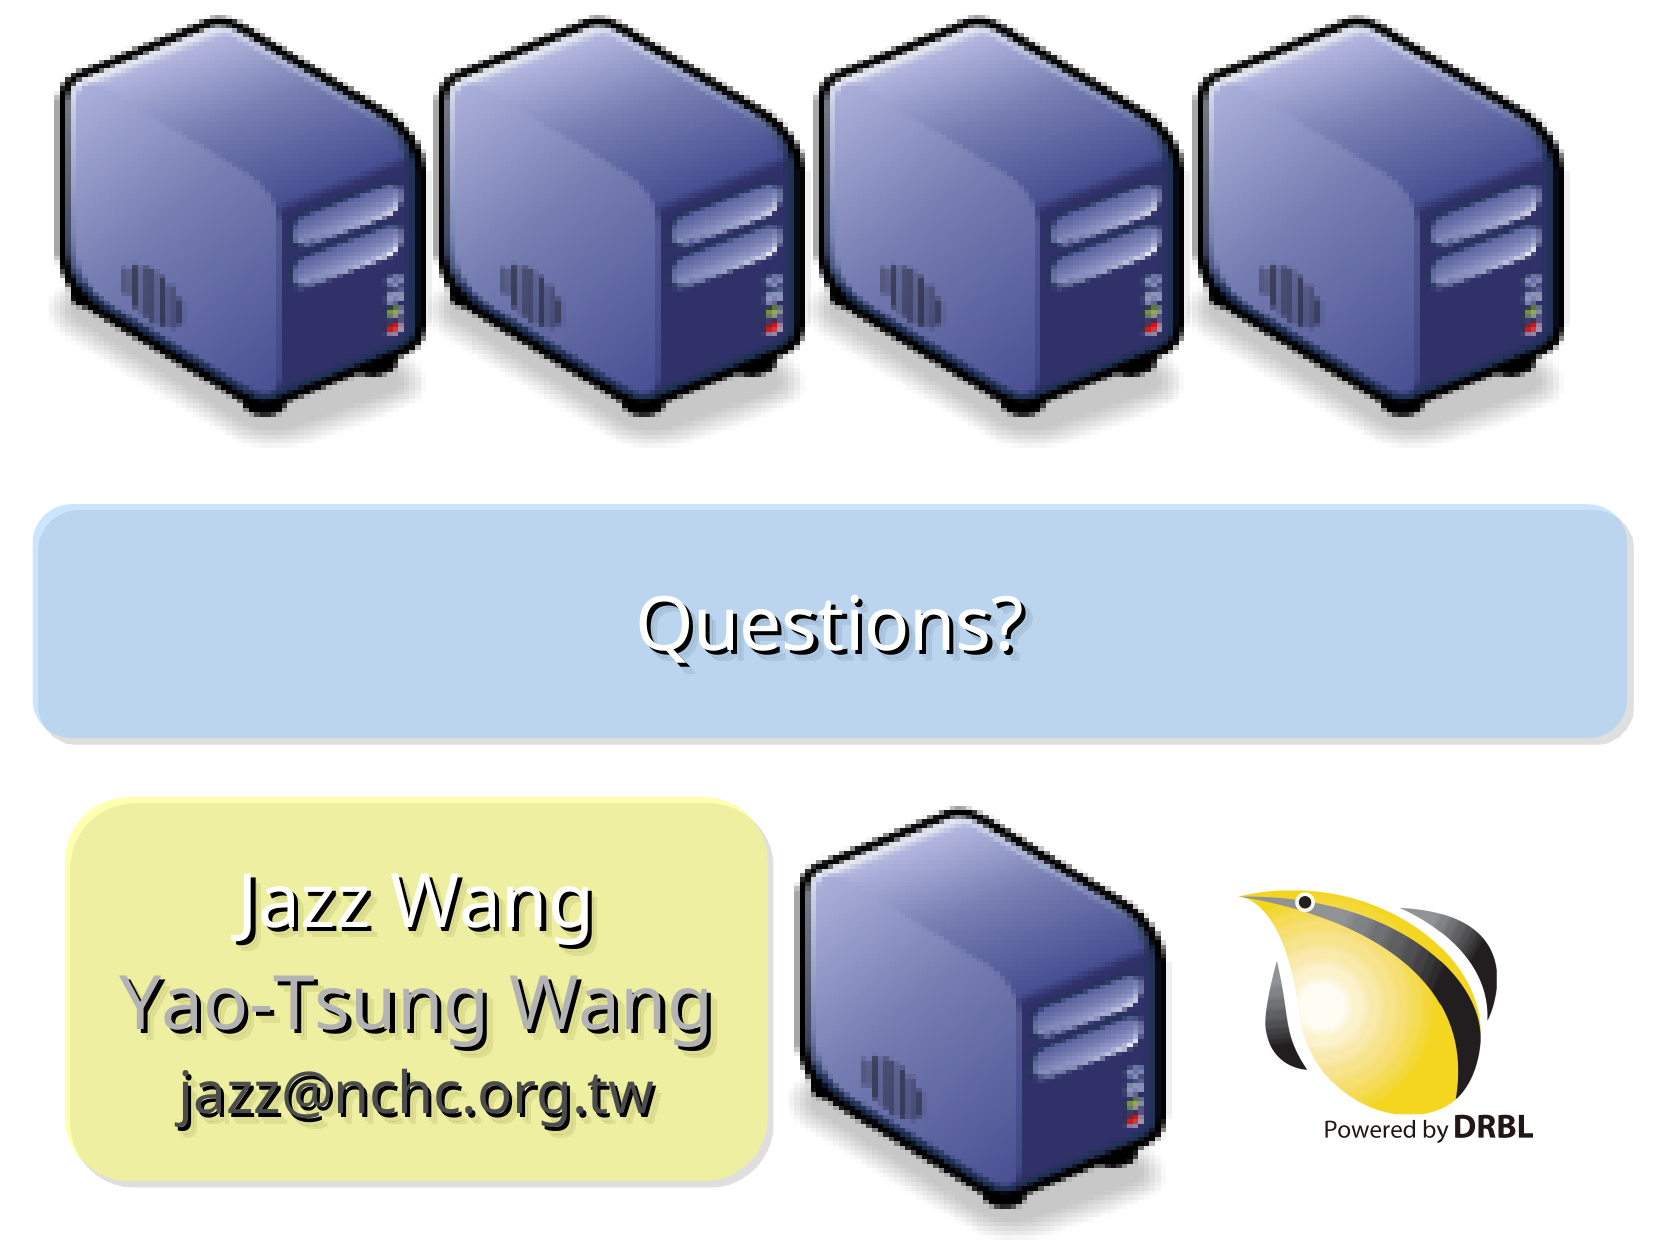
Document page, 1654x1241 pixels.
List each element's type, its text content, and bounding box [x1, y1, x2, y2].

picture [27, 2, 1609, 502]
picture [767, 793, 1211, 1241]
picture [1224, 874, 1548, 1152]
text_box Jazz Wang Yao-Tsung Wang jazz@nchc.org.tw [64, 797, 768, 1182]
text_box Questions? [32, 504, 1628, 739]
